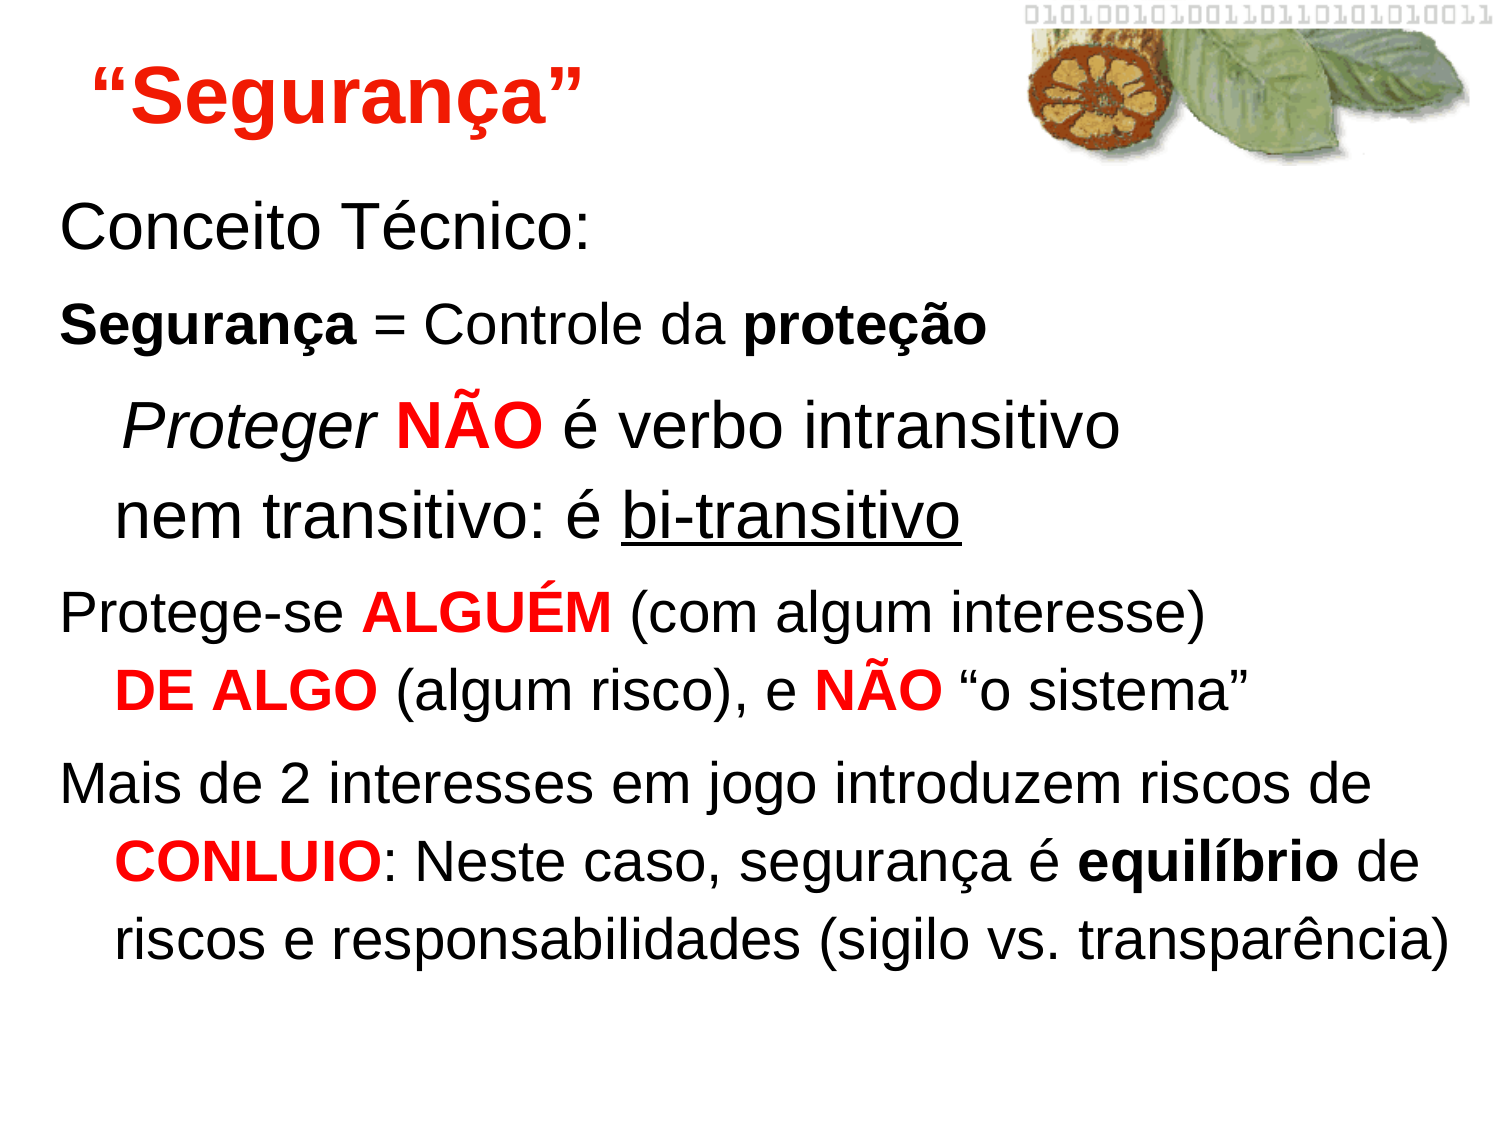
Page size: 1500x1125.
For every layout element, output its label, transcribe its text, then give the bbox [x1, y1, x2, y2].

title “Segurança” [75, 20, 1313, 149]
list Conceito Técnico: Segurança = Controle da proteção Proteger NÃO é verbo intransitivo nem transitivo: é bi-transitivo Protege-se ALGUÉM (com algum interesse) DE ALGO (algum risco), e NÃO “o sistema” Mais de 2 interesses em jogo introduzem riscos de CONLUIO: Neste caso, segurança é equilíbrio de riscos e responsabilidades (sigilo vs. transparência) [44, 185, 1475, 1023]
picture [1021, 0, 1494, 166]
